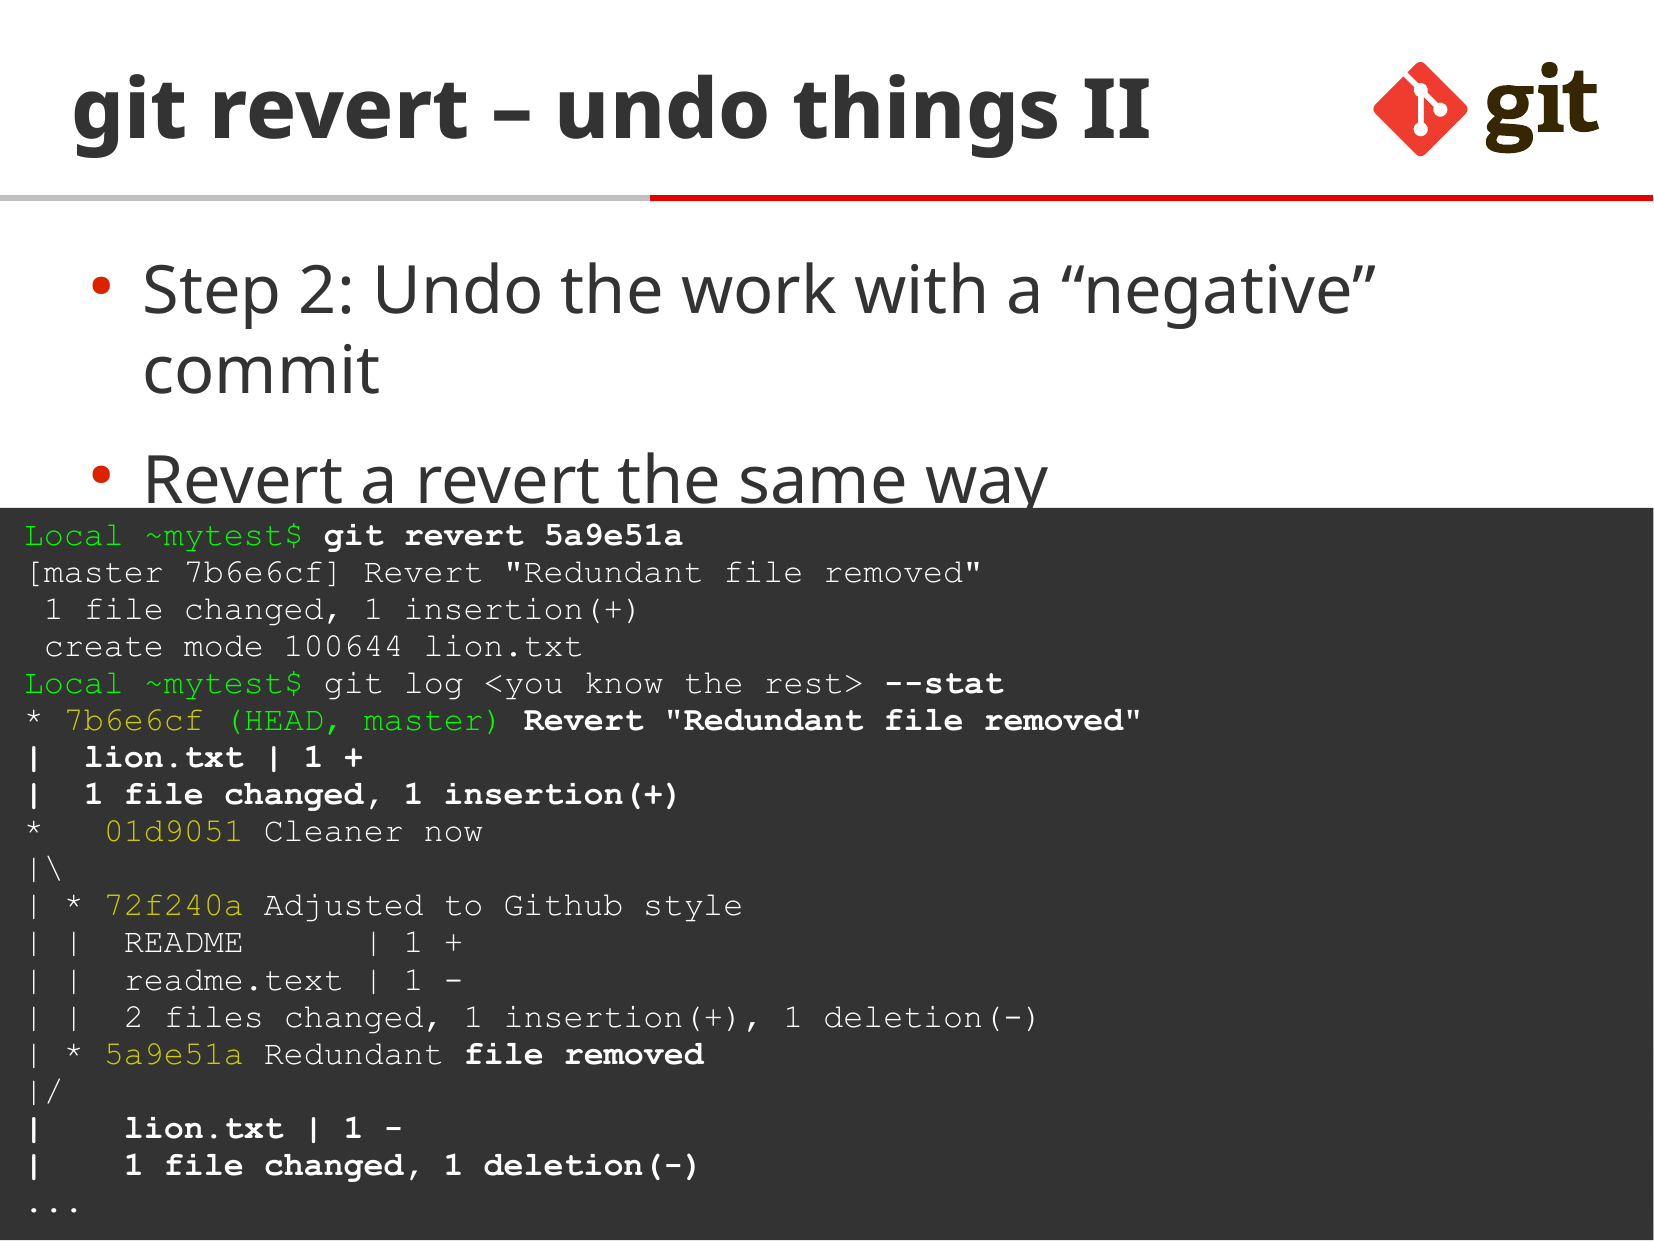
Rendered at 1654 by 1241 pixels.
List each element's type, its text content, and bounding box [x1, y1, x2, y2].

list Step 2: Undo the work with a “negative” commit Revert a revert the same way [56, 239, 1595, 445]
title git revert – undo things II [56, 36, 1546, 175]
text_box Local ~mytest$ git revert 5a9e51a [master 7b6e6cf] Revert "Redundant file removed" 1 file changed, 1 insertion(+) create mode 100644 lion.txt Local ~mytest$ git log <you know the rest> --stat * 7b6e6cf (HEAD, master) Revert "Redundant file removed" | lion.txt | 1 + | 1 file changed, 1 insertion(+) * 01d9051 Cleaner now |\ | * 72f240a Adjusted to Github style | | README | 1 + | | readme.text | 1 - | | 2 files changed, 1 insertion(+), 1 deletion(-) | * 5a9e51a Redundant file removed |/ | lion.txt | 1 - | 1 file changed, 1 deletion(-) ... [0, 507, 1654, 1241]
